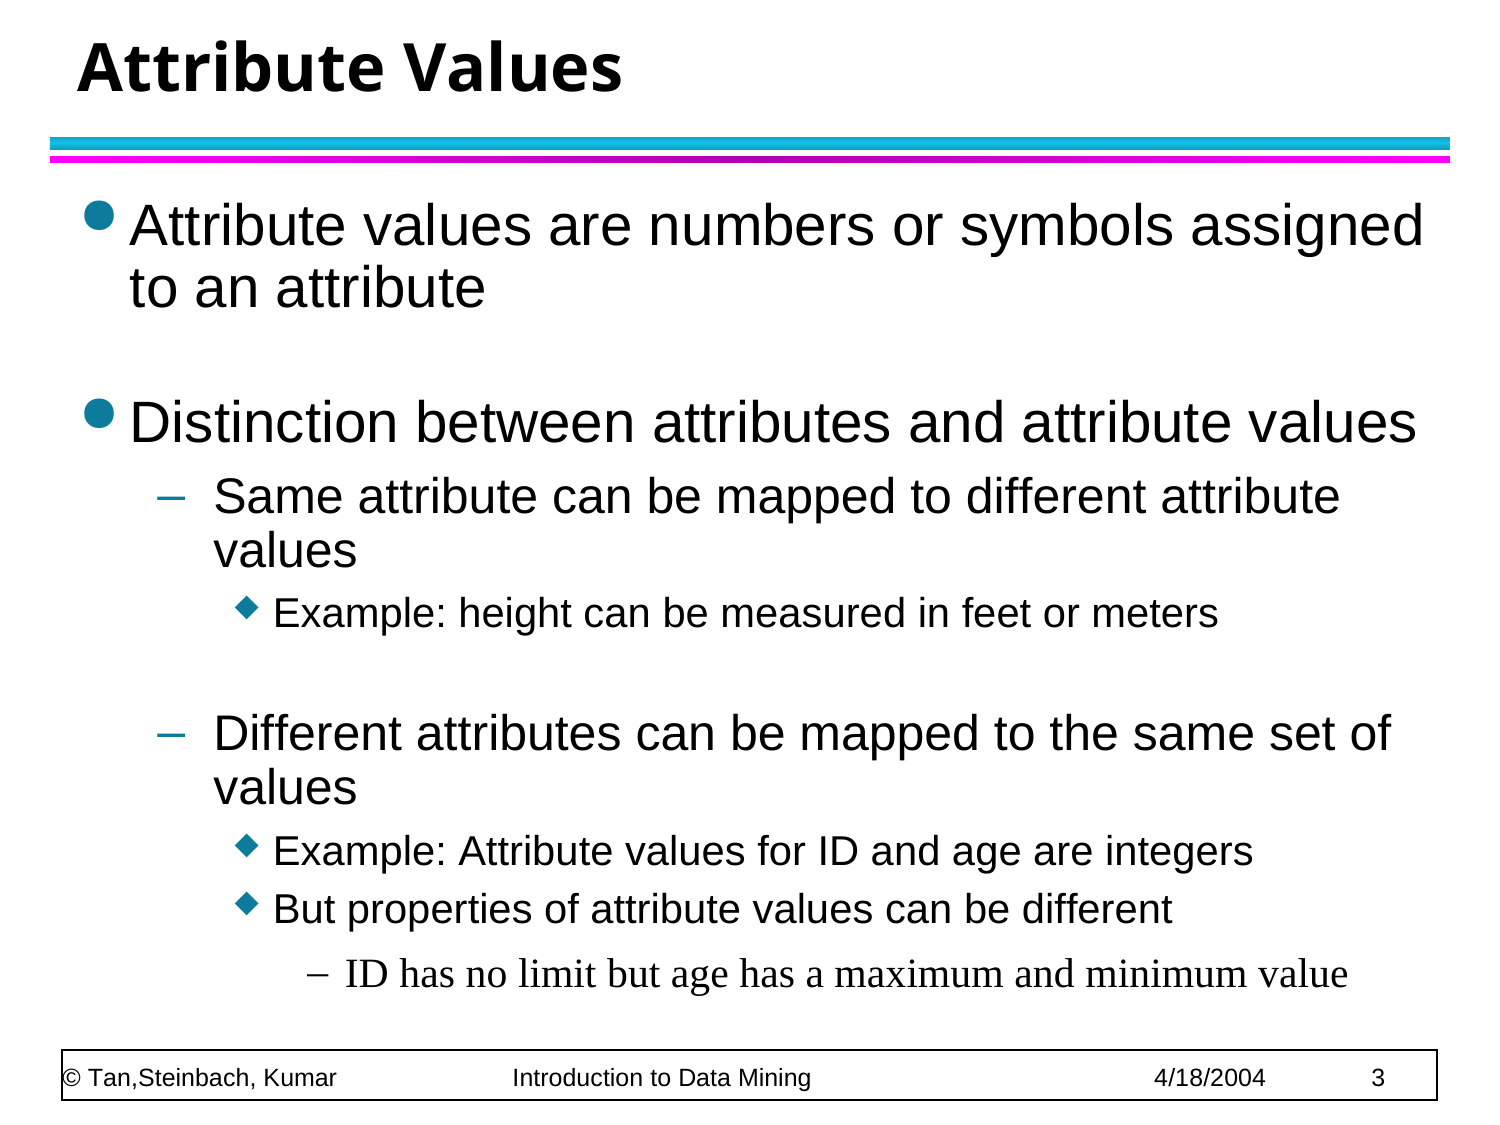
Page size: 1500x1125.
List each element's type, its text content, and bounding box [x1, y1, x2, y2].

list Attribute values are numbers or symbols assigned to an attribute Distinction between attributes and attribute values Same attribute can be mapped to different attribute values Example: height can be measured in feet or meters Different attributes can be mapped to the same set of values Example: Attribute values for ID and age are integers But properties of attribute values can be different ID has no limit but age has a maximum and minimum value [67, 187, 1450, 1038]
title Attribute Values [62, 22, 1421, 113]
